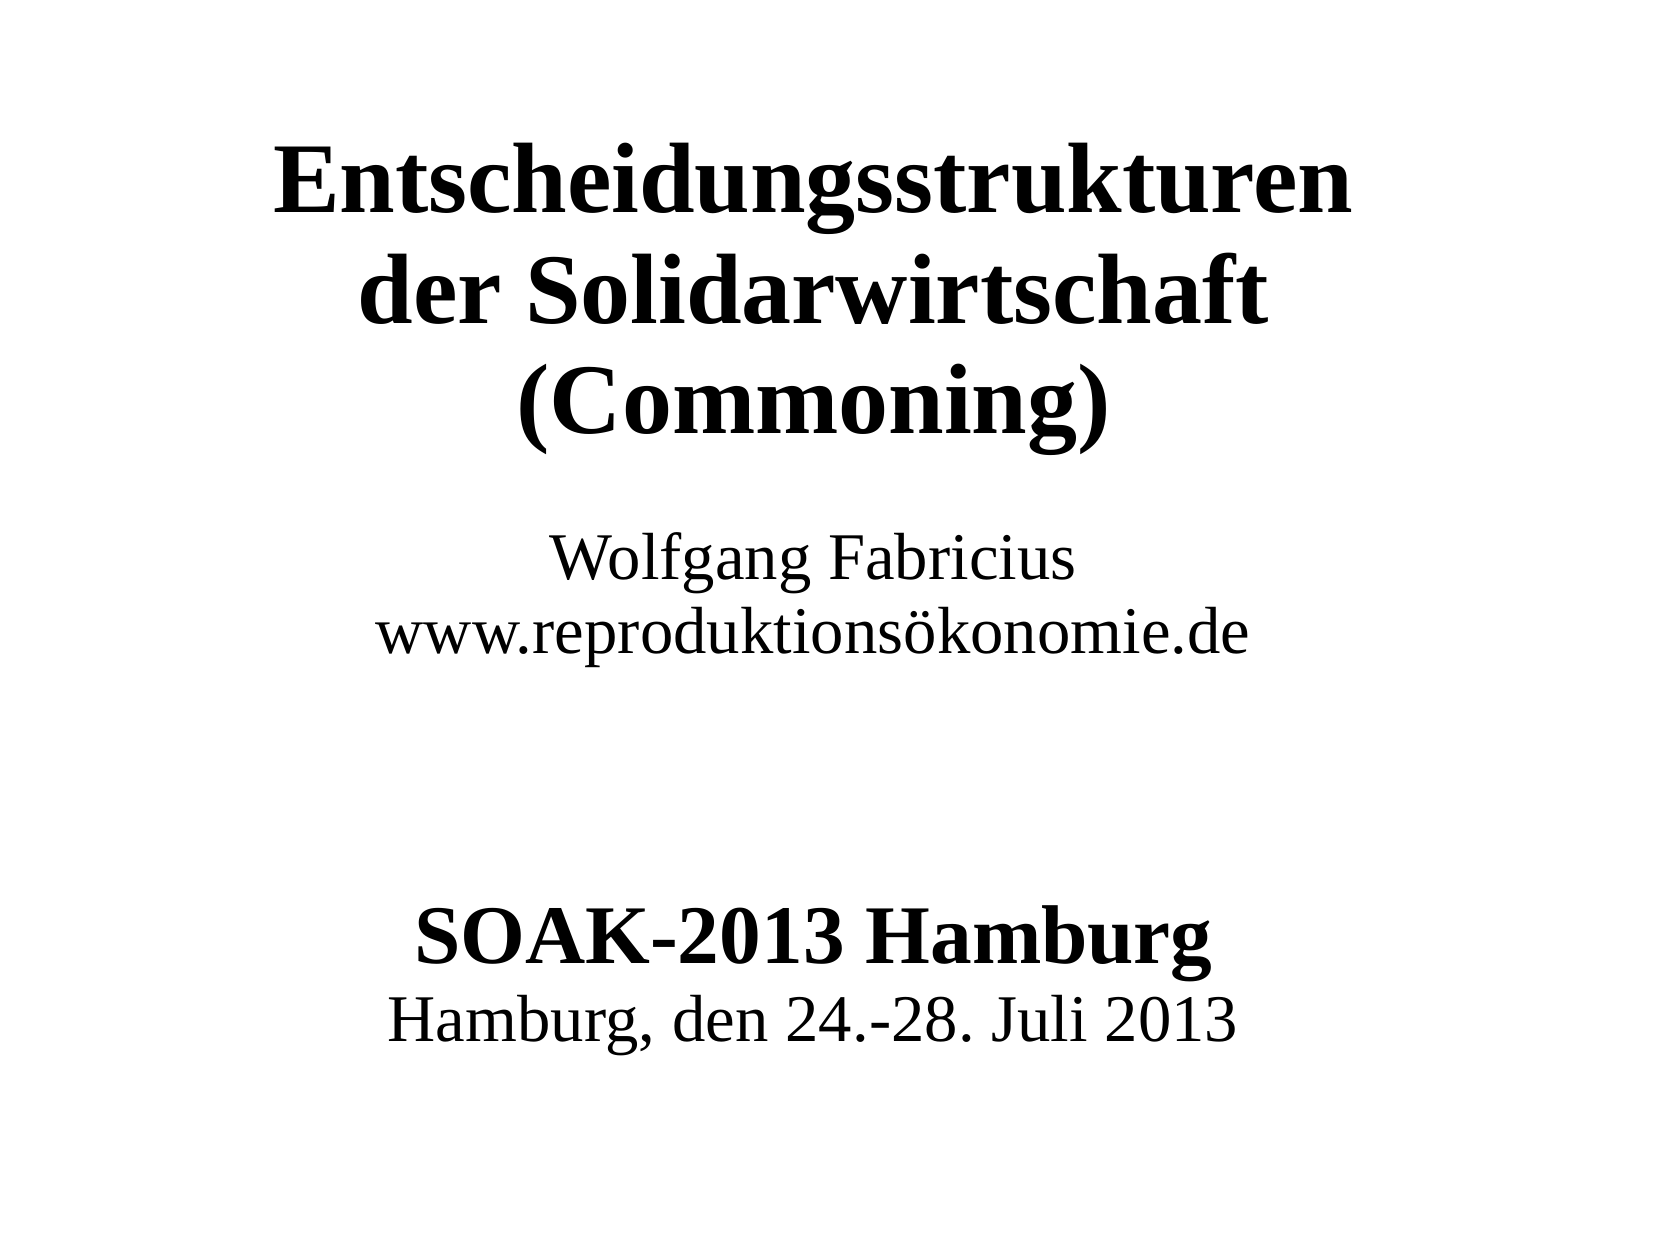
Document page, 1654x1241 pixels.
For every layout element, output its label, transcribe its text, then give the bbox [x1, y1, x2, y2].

text_box Entscheidungsstrukturen der Solidarwirtschaft (Commoning) Wolfgang Fabricius www.reproduktionsökonomie.de SOAK-2013 Hamburg Hamburg, den 24.-28. Juli 2013 [258, 116, 1388, 1064]
